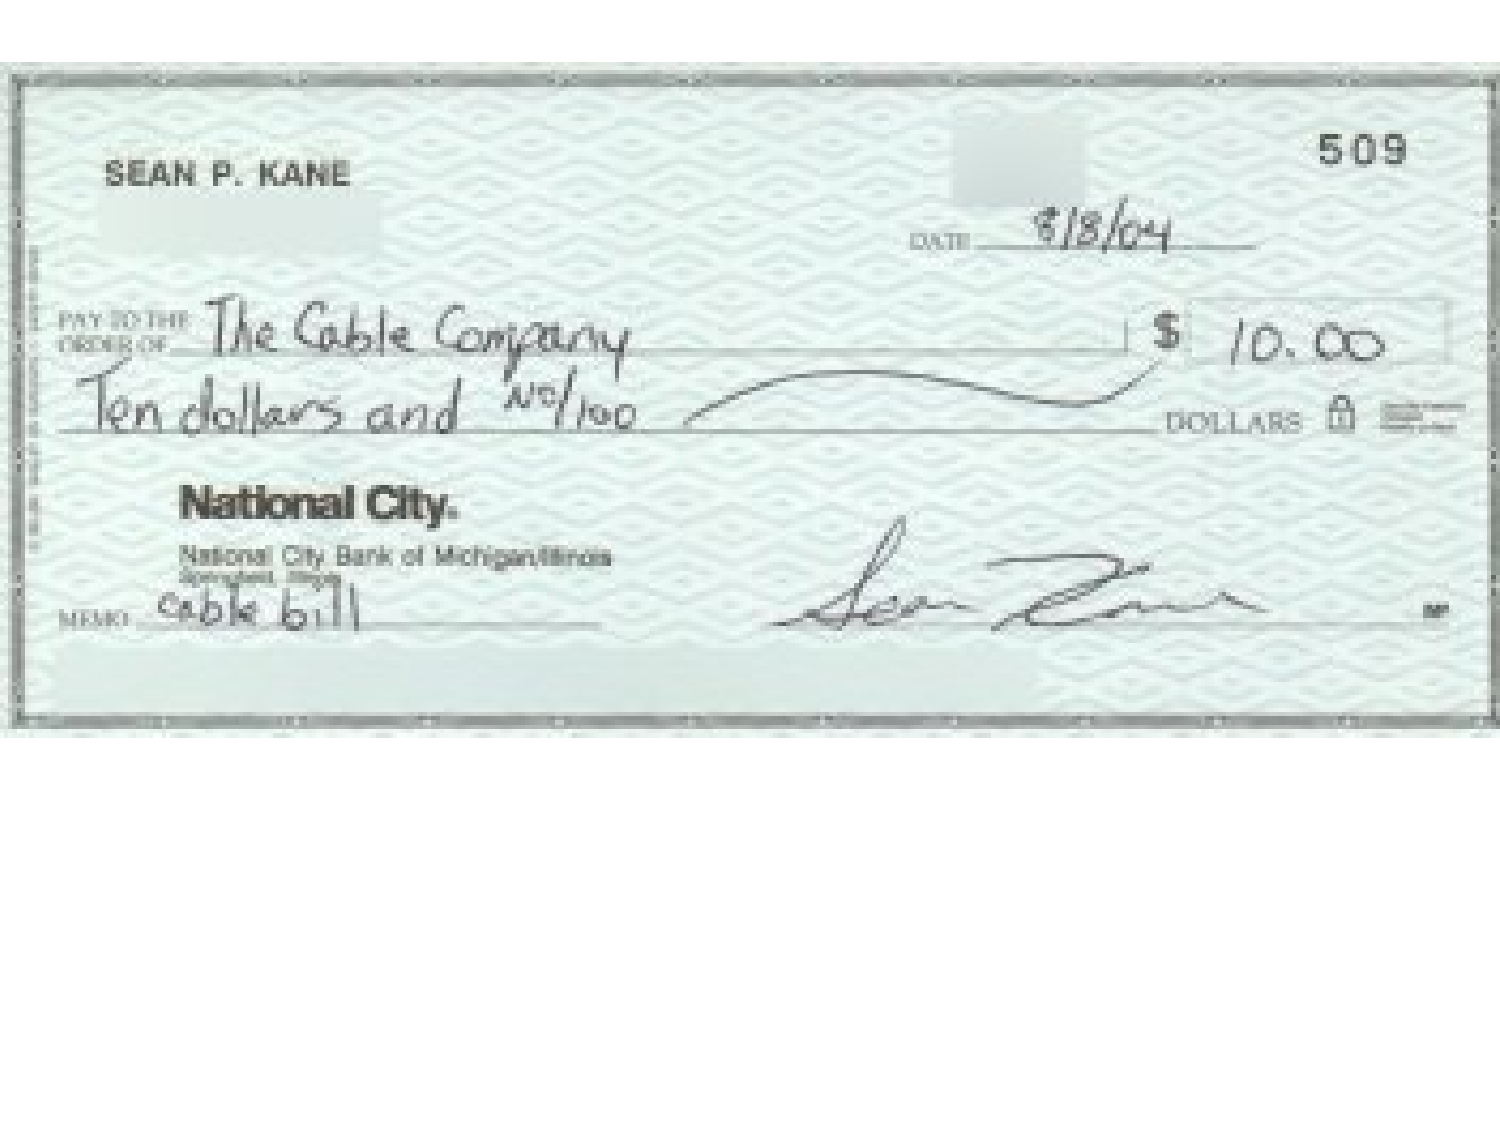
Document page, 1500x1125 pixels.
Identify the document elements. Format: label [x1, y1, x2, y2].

picture [0, 62, 1500, 738]
